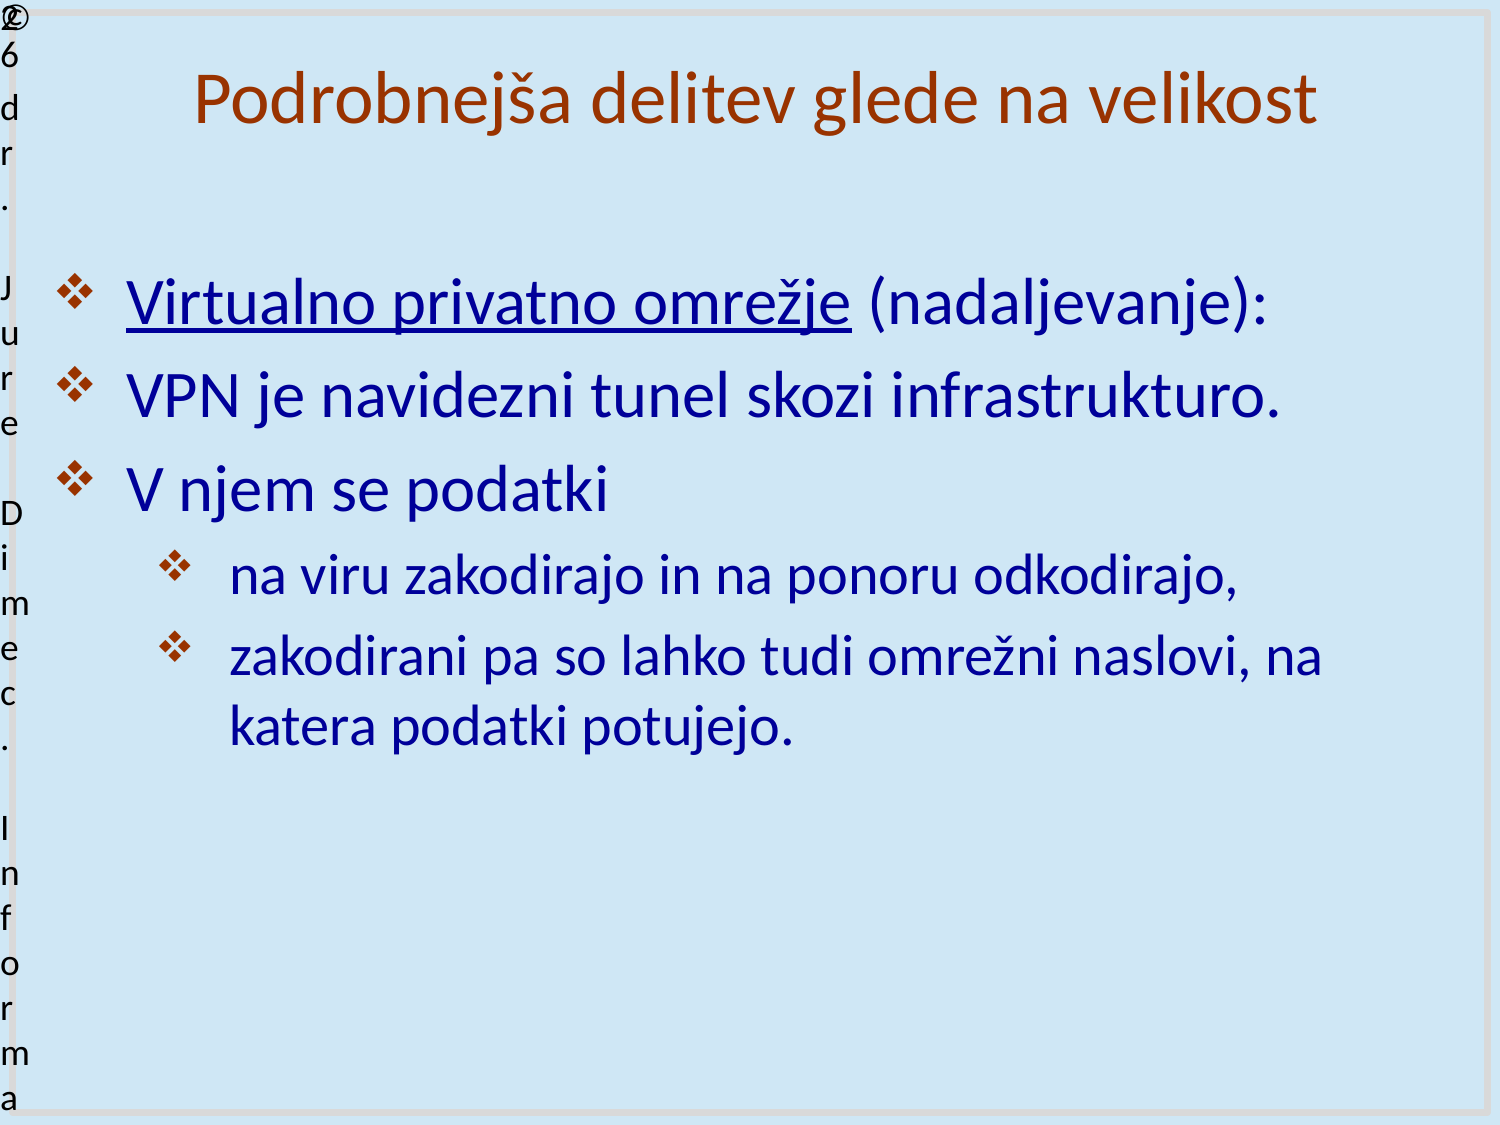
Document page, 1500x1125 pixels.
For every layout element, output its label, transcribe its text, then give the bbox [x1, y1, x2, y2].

title Podrobnejša delitev glede na velikost [37, 37, 1475, 150]
list Virtualno privatno omrežje (nadaljevanje): VPN je navidezni tunel skozi infrastrukturo. V njem se podatki na viru zakodirajo in na ponoru odkodirajo, zakodirani pa so lahko tudi omrežni naslovi, na katera podatki potujejo. [37, 249, 1475, 1050]
